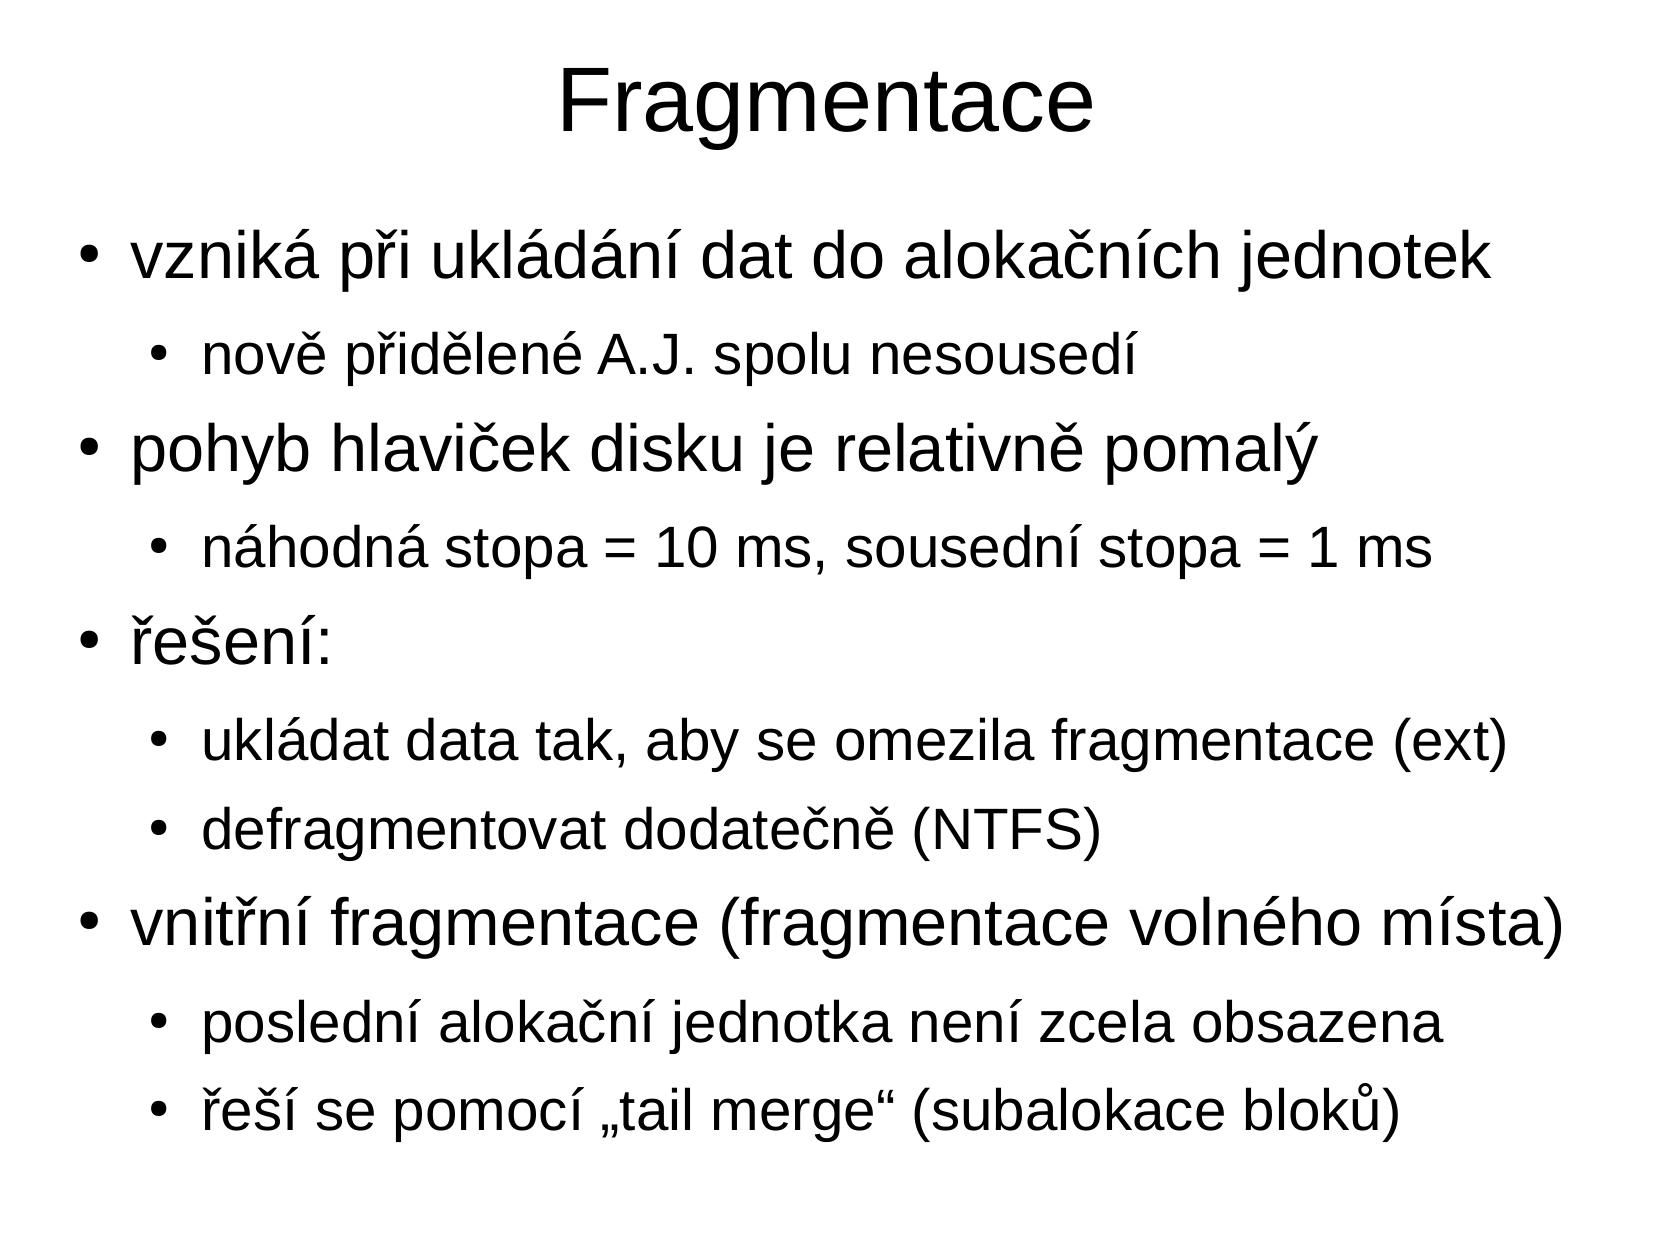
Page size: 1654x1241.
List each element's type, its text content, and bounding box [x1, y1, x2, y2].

list vzniká při ukládání dat do alokačních jednotek nově přidělené A.J. spolu nesousedí pohyb hlaviček disku je relativně pomalý náhodná stopa = 10 ms, sousední stopa = 1 ms řešení: ukládat data tak, aby se omezila fragmentace (ext) defragmentovat dodatečně (NTFS) vnitřní fragmentace (fragmentace volného místa) poslední alokační jednotka není zcela obsazena řeší se pomocí „tail merge“ (subalokace bloků) [59, 217, 1607, 1142]
title Fragmentace [82, 3, 1571, 196]
